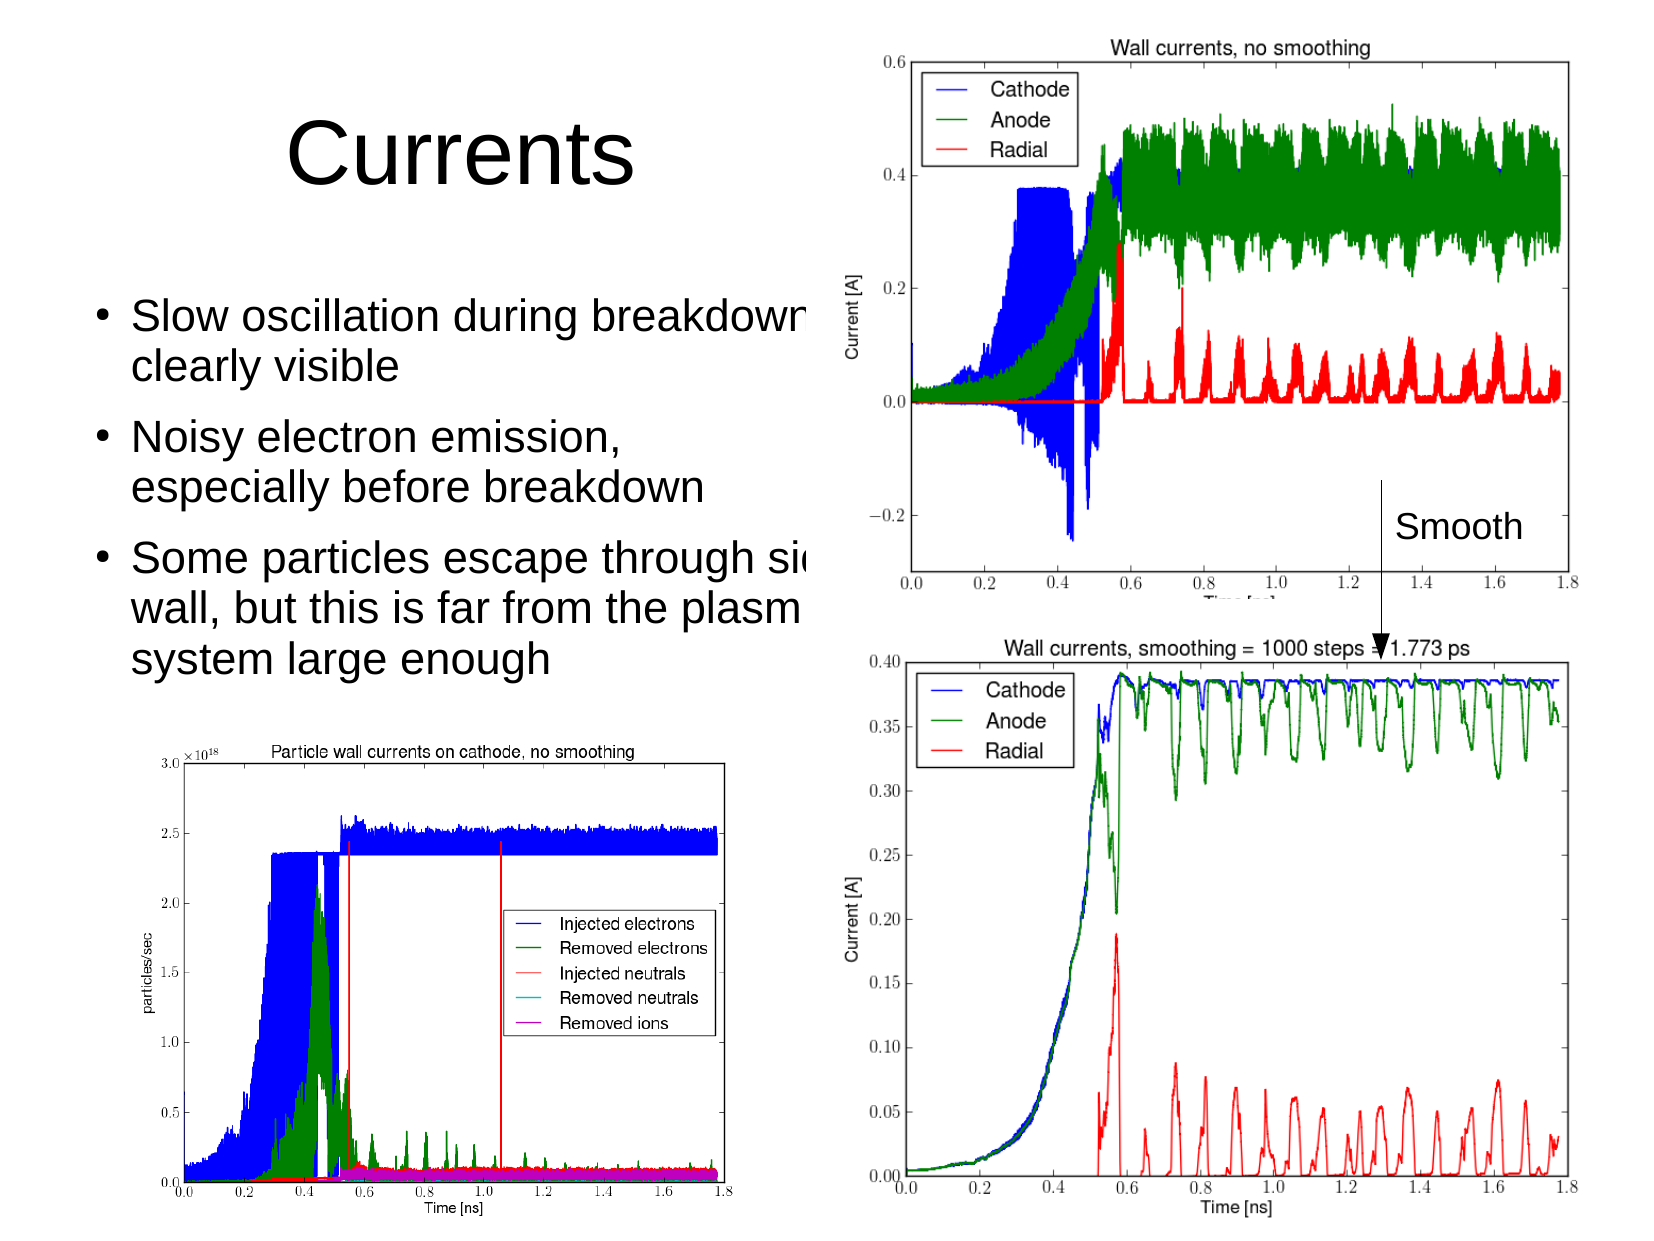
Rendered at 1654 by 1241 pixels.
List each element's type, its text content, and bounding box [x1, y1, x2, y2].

picture [97, 711, 794, 1235]
list Slow oscillation during breakdown clearly visible Noisy electron emission, especially before breakdown Some particles escape through side wall, but this is far from the plasma => system large enough [82, 290, 806, 691]
picture [800, 0, 1654, 1241]
title Currents [82, 49, 806, 257]
text_box Smooth [1380, 498, 1576, 556]
